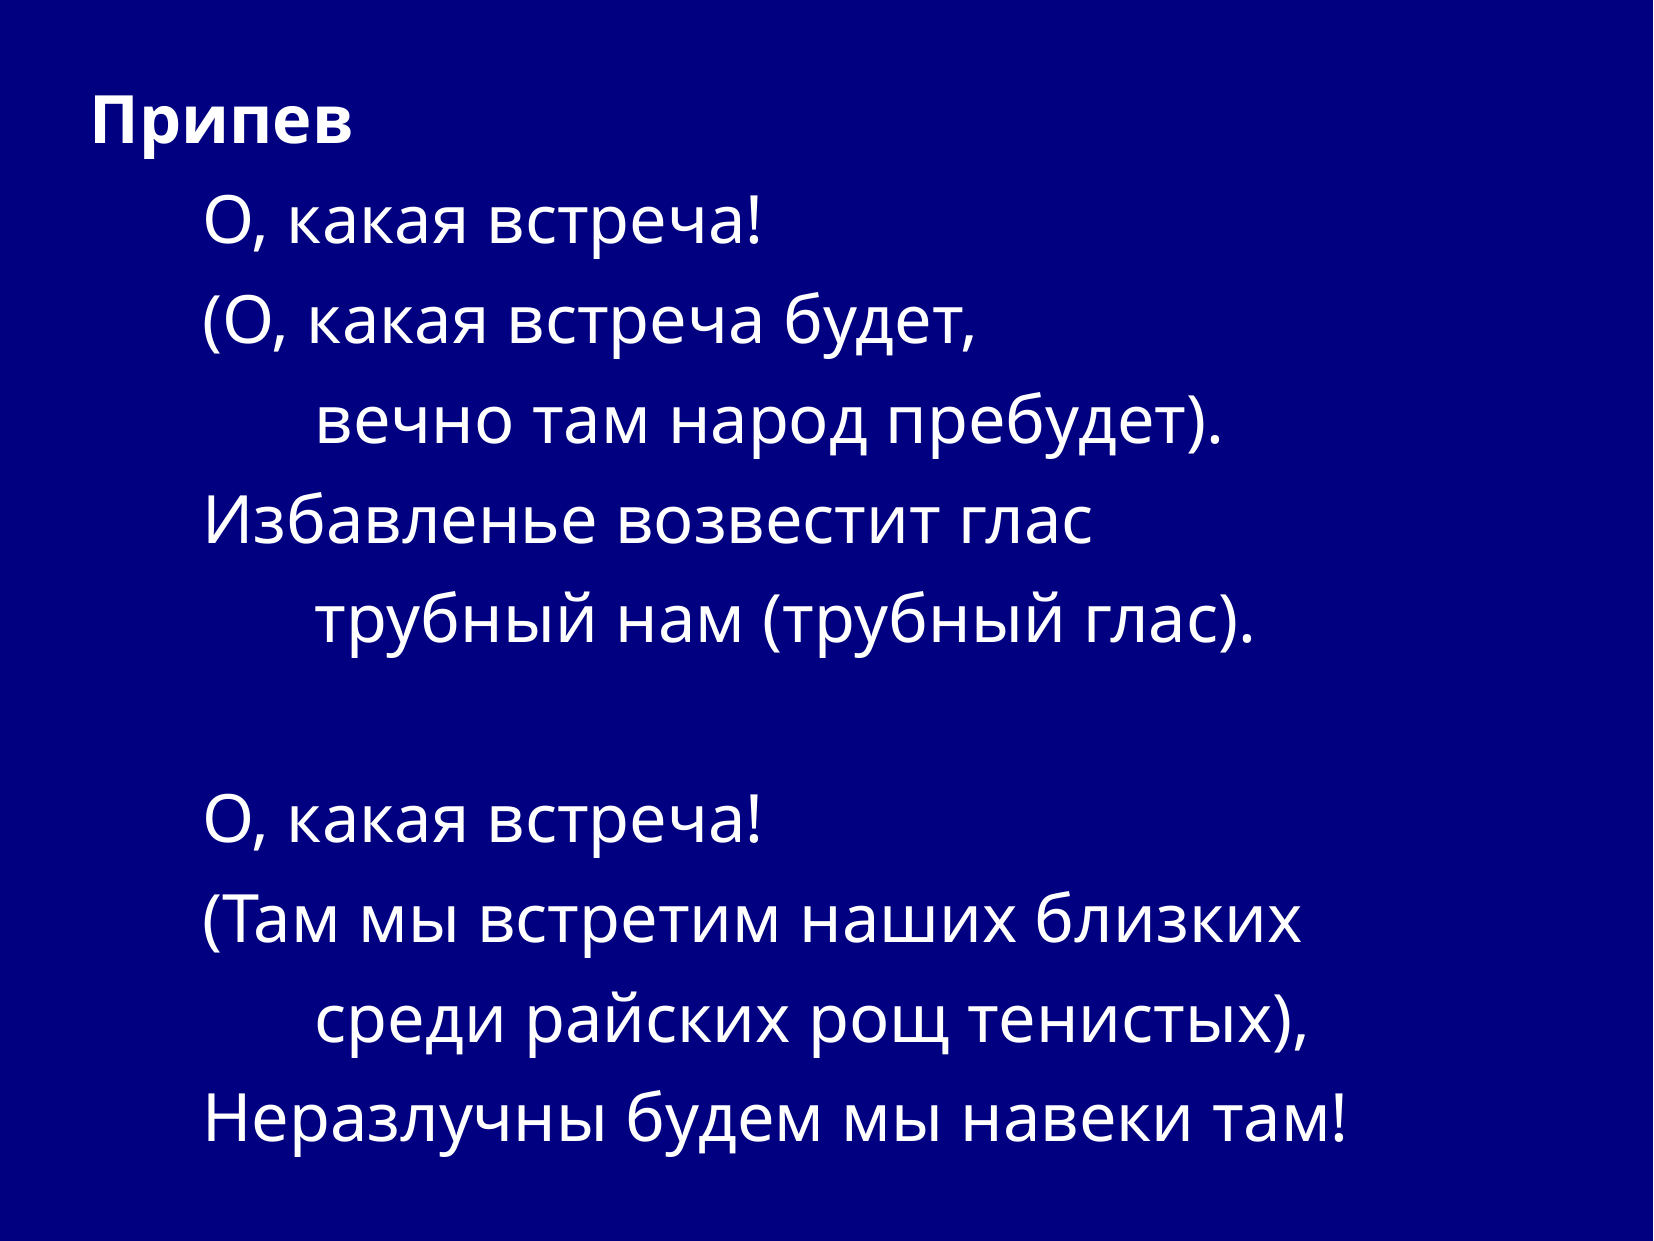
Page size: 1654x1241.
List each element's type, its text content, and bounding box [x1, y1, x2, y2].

text_box Припев О, какая встреча! (О, какая встреча будет, вечно там народ пребудет). Избавленье возвестит глас трубный нам (трубный глас). О, какая встреча! (Там мы встретим наших близких среди райских рощ тенистых), Неразлучны будем мы навеки там! [75, 56, 1576, 1163]
